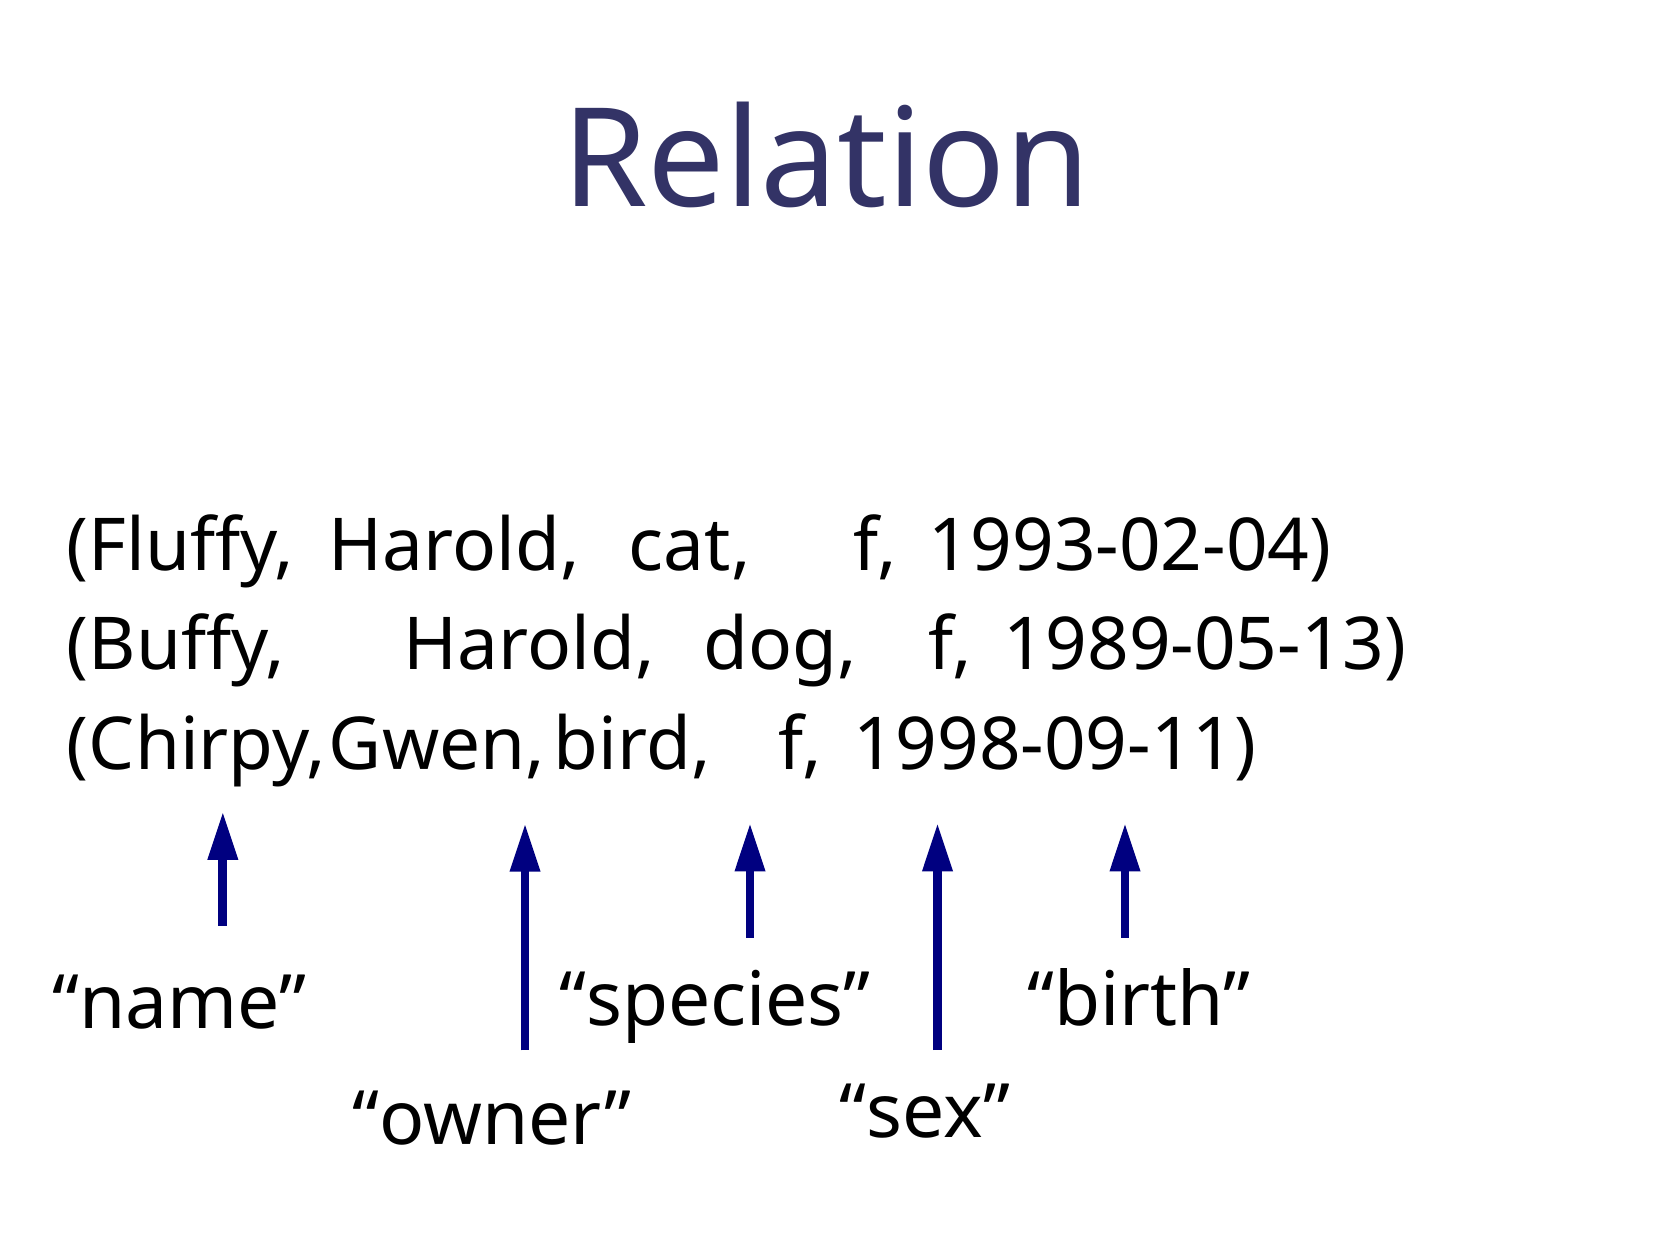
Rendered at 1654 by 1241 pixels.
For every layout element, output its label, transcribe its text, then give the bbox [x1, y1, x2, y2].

text_box “sex” [825, 1050, 1088, 1163]
text_box (Fluffy, Harold, cat, f, 1993-02-04) (Buffy, Harold, dog, f, 1989-05-13) (Chirpy, Gwen, bird, f, 1998-09-11) [28, 378, 1638, 747]
title Relation [82, 56, 1571, 250]
text_box “species” [525, 937, 973, 1051]
text_box “name” [37, 940, 376, 1047]
text_box “birth” [1012, 937, 1423, 1051]
text_box “owner” [337, 1056, 676, 1163]
